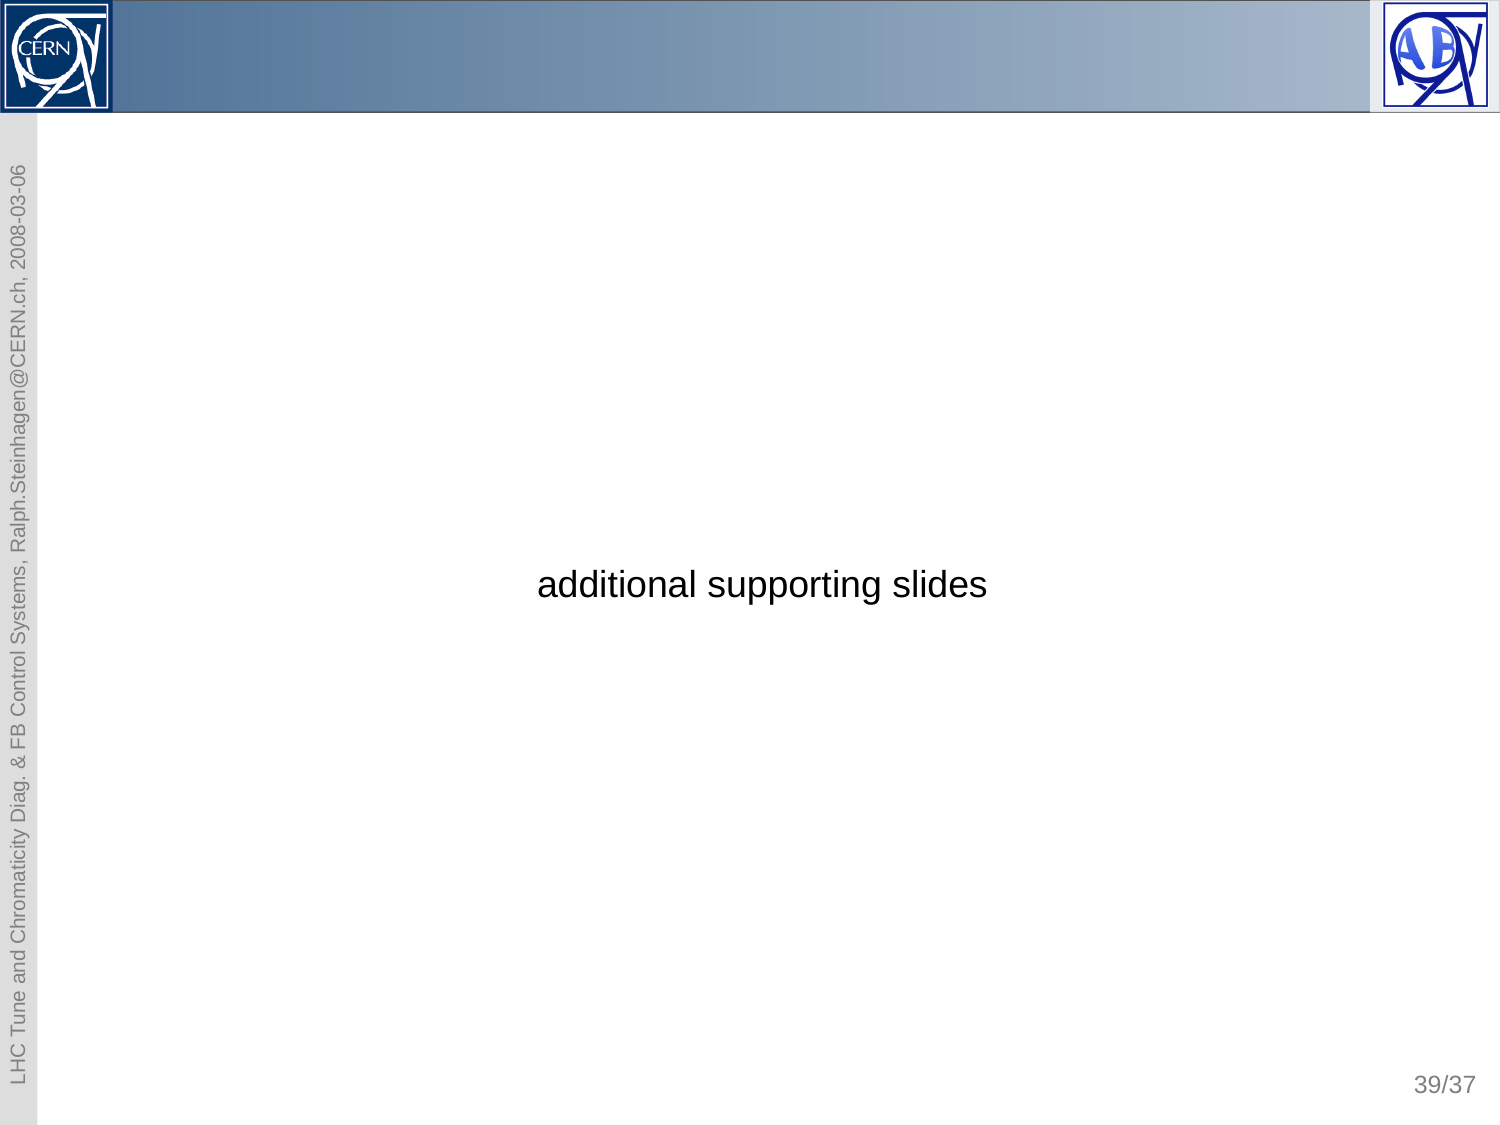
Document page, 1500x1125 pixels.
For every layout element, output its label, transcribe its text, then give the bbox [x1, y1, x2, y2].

picture [1382, 1, 1489, 108]
picture [0, 0, 113, 113]
subtitle additional supporting slides [87, 137, 1438, 1030]
